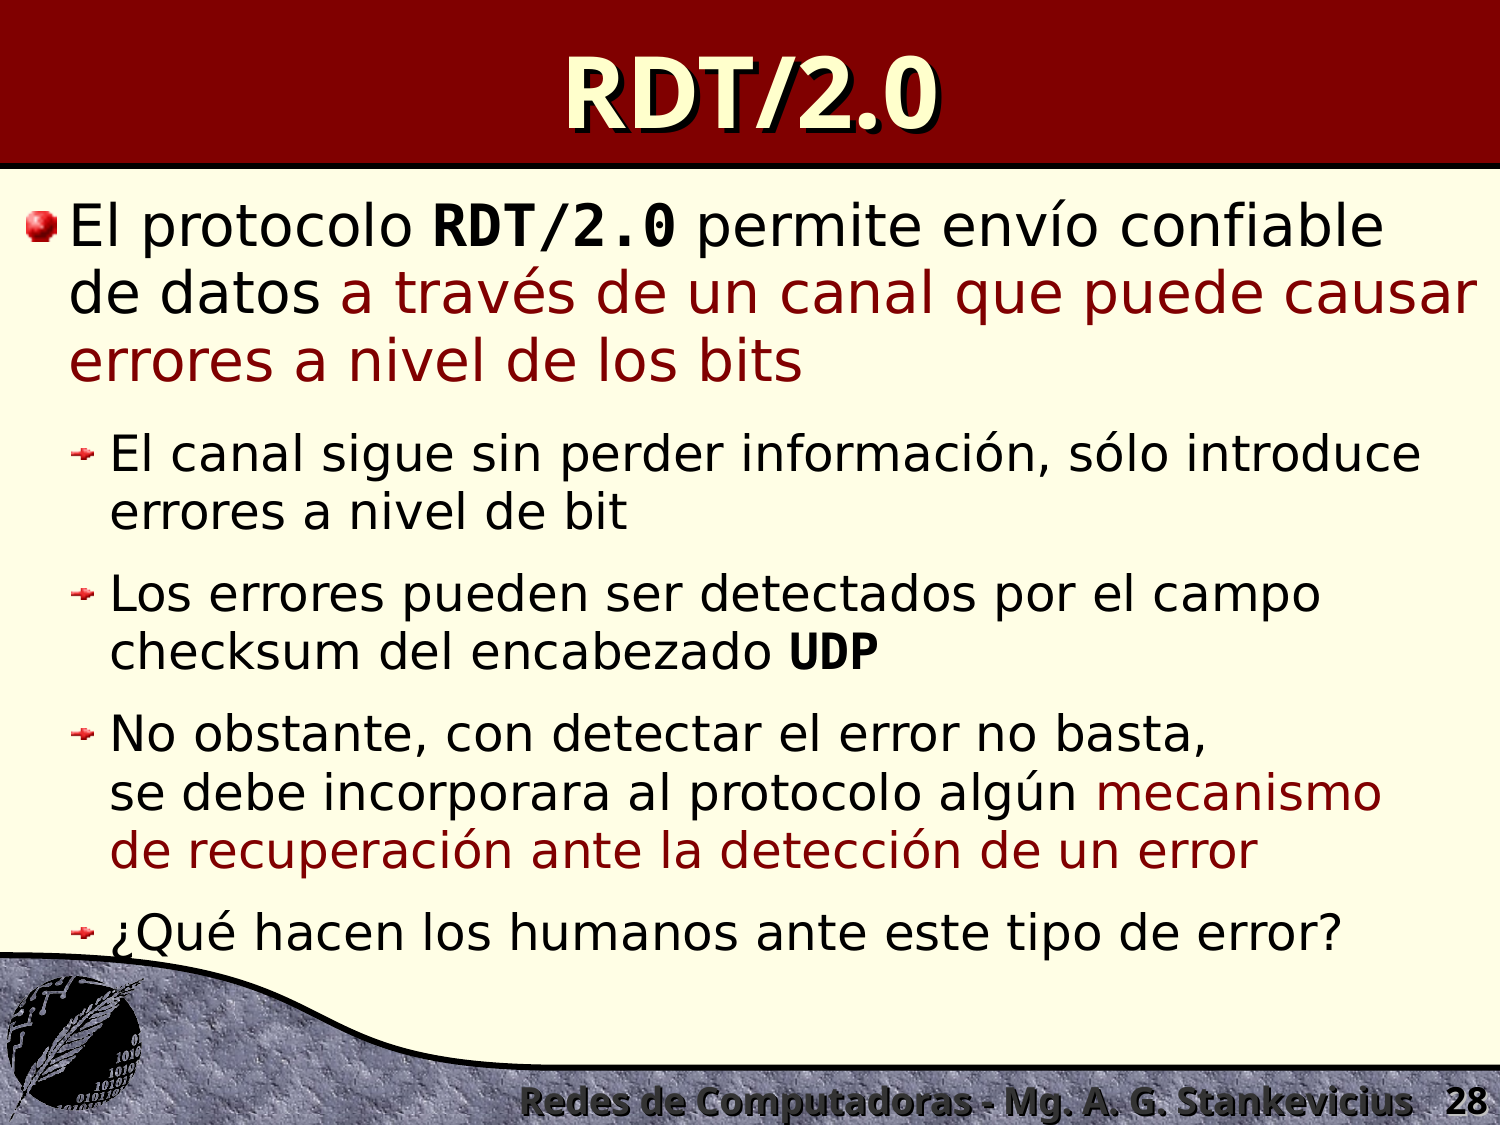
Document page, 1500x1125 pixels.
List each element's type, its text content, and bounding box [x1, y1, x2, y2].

picture [1047, 1100, 1054, 1110]
picture [0, 959, 1500, 1125]
list El protocolo RDT/2.0 permite envío confiable de datos a través de un canal que puede causar errores a nivel de los bits El canal sigue sin perder información, sólo introduce errores a nivel de bit Los errores pueden ser detectados por el campo checksum del encabezado UDP No obstante, con detectar el error no basta, se debe incorporara al protocolo algún mecanismo de recuperación ante la detección de un error ¿Qué hacen los humanos ante este tipo de error? [11, 192, 1486, 962]
picture [790, 1100, 795, 1110]
title RDT/2.0 [15, 5, 1485, 160]
